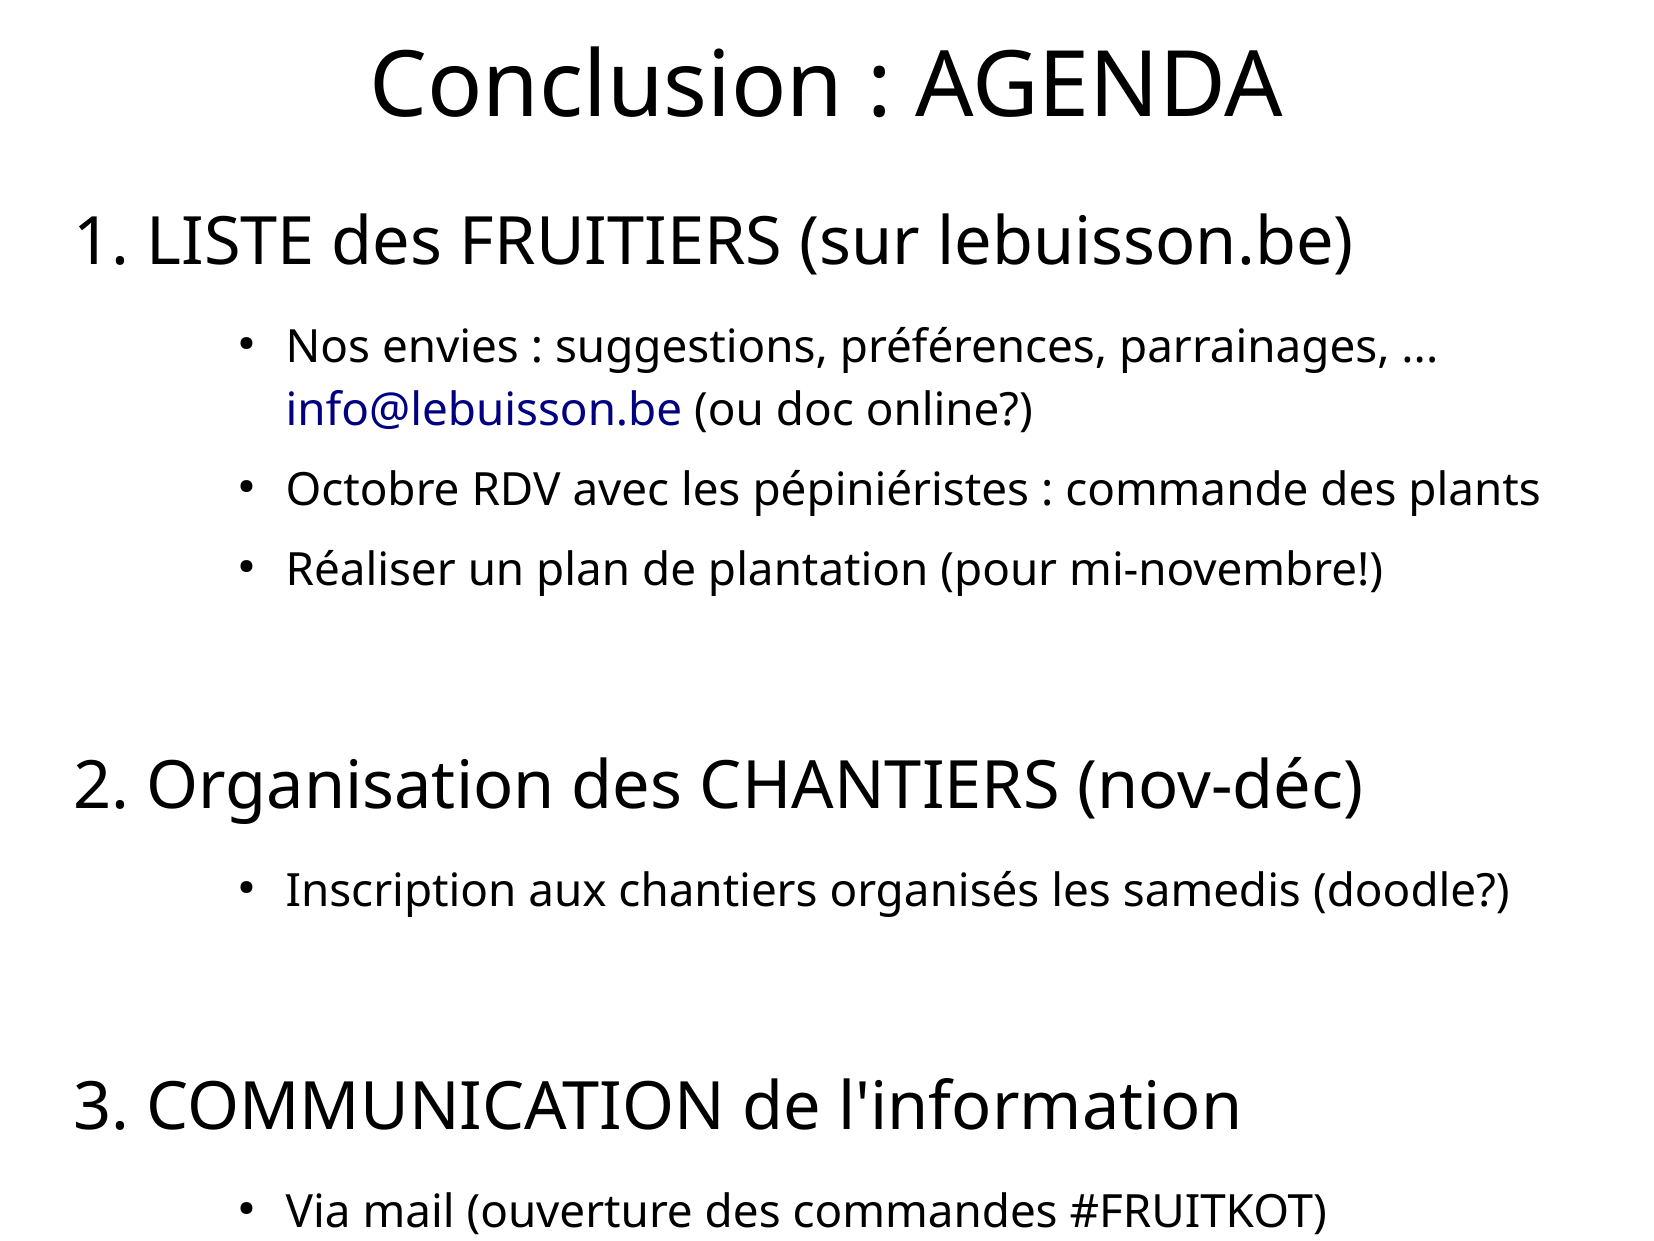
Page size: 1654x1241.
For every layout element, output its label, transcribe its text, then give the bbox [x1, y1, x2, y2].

list 1. LISTE des FRUITIERS (sur lebuisson.be) Nos envies : suggestions, préférences, parrainages, ... info@lebuisson.be (ou doc online?) Octobre RDV avec les pépiniéristes : commande des plants Réaliser un plan de plantation (pour mi-novembre!) 2. Organisation des CHANTIERS (nov-déc) Inscription aux chantiers organisés les samedis (doodle?) 3. COMMUNICATION de l'information Via mail (ouverture des commandes #FRUITKOT) [73, 193, 1562, 1202]
title Conclusion : AGENDA [82, 8, 1571, 154]
